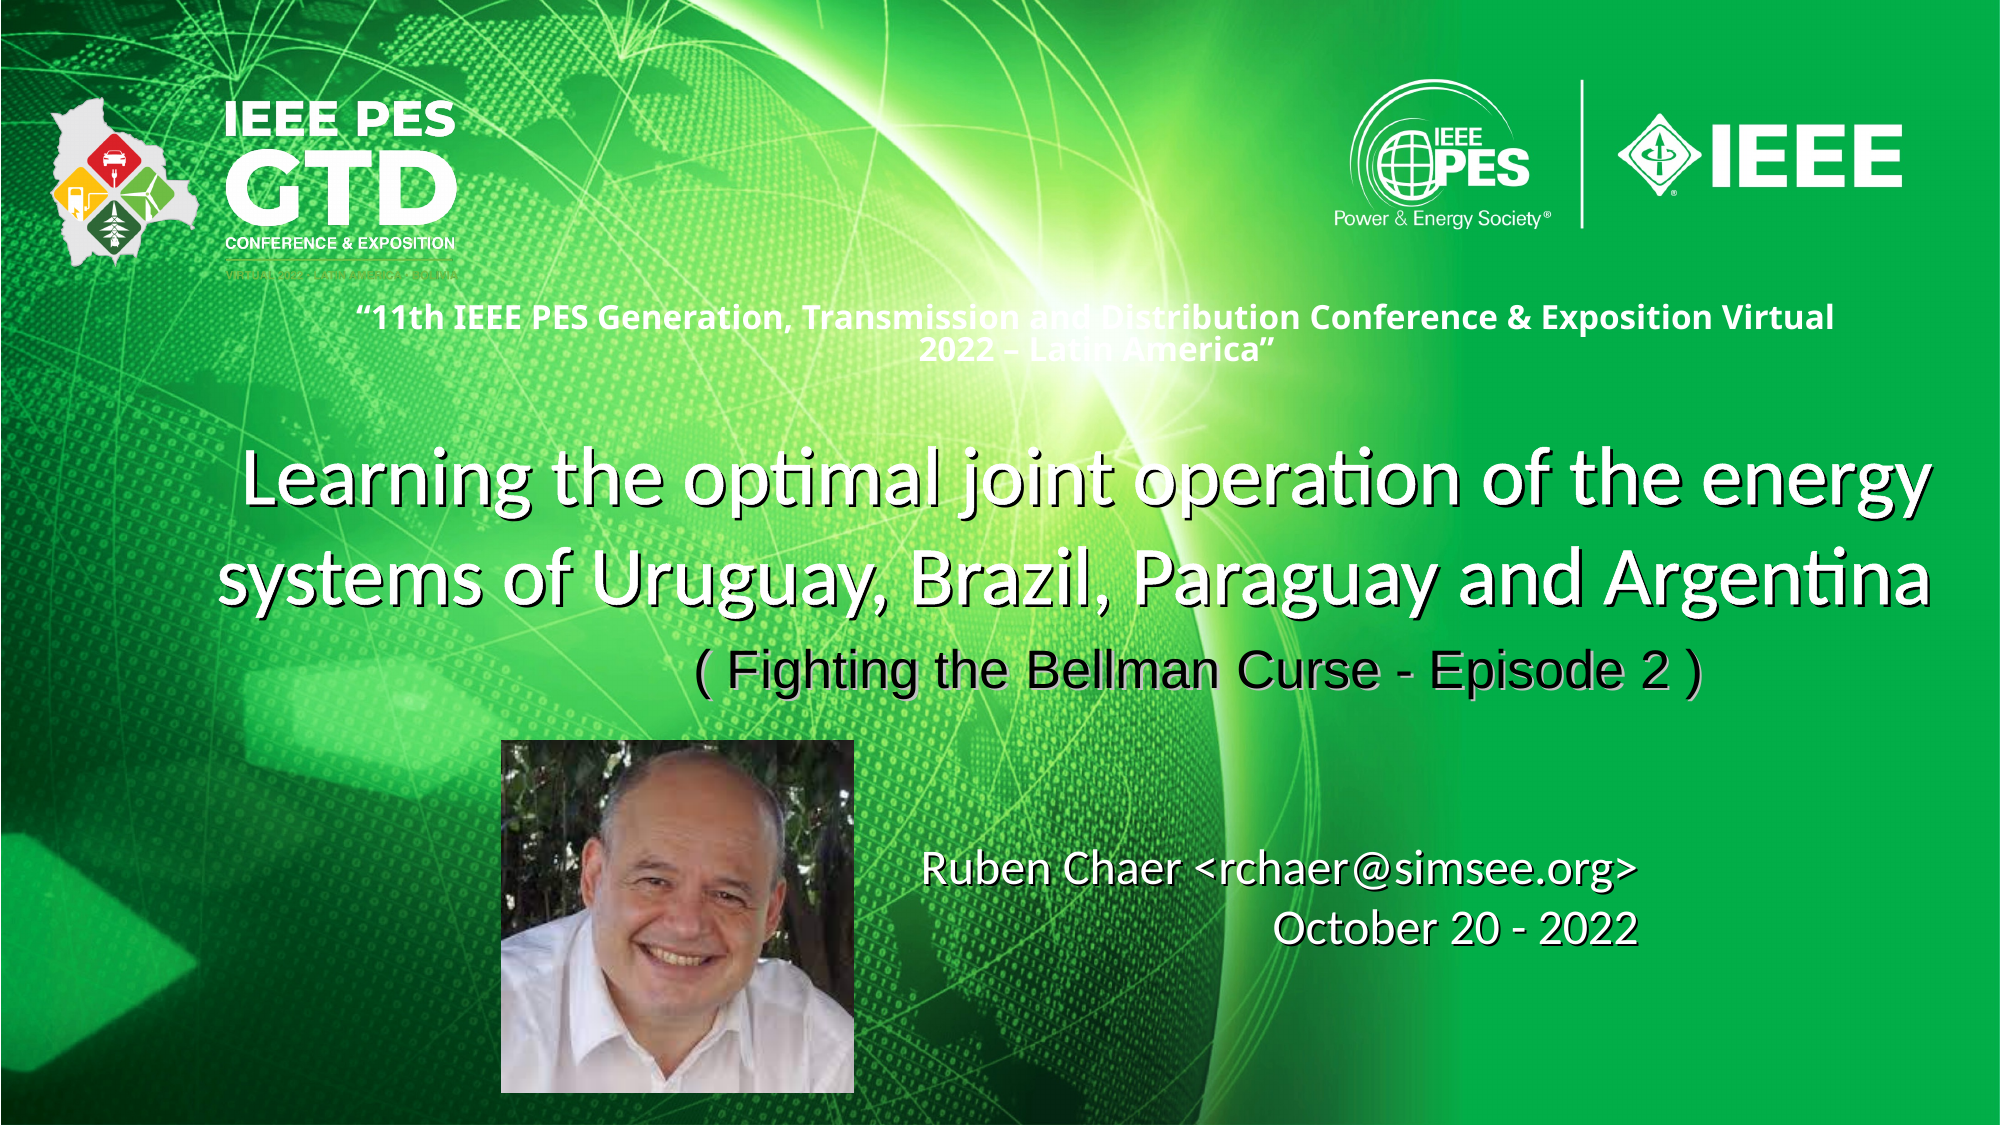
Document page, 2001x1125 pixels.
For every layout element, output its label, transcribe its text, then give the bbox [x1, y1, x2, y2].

list Ruben Chaer <rchaer@simsee.org> October 20 - 2022 [856, 826, 1654, 1011]
list “11th IEEE PES Generation, Transmission and Distribution Conference & Exposition Virtual 2022 – Latin America” [324, 296, 1869, 414]
text_box ( Fighting the Bellman Curse - Episode 2 ) [679, 631, 1772, 709]
list Learning the optimal joint operation of the energy systems of Uruguay, Brazil, Paraguay and Argentina [118, 413, 1949, 650]
picture [1, 0, 2000, 1125]
